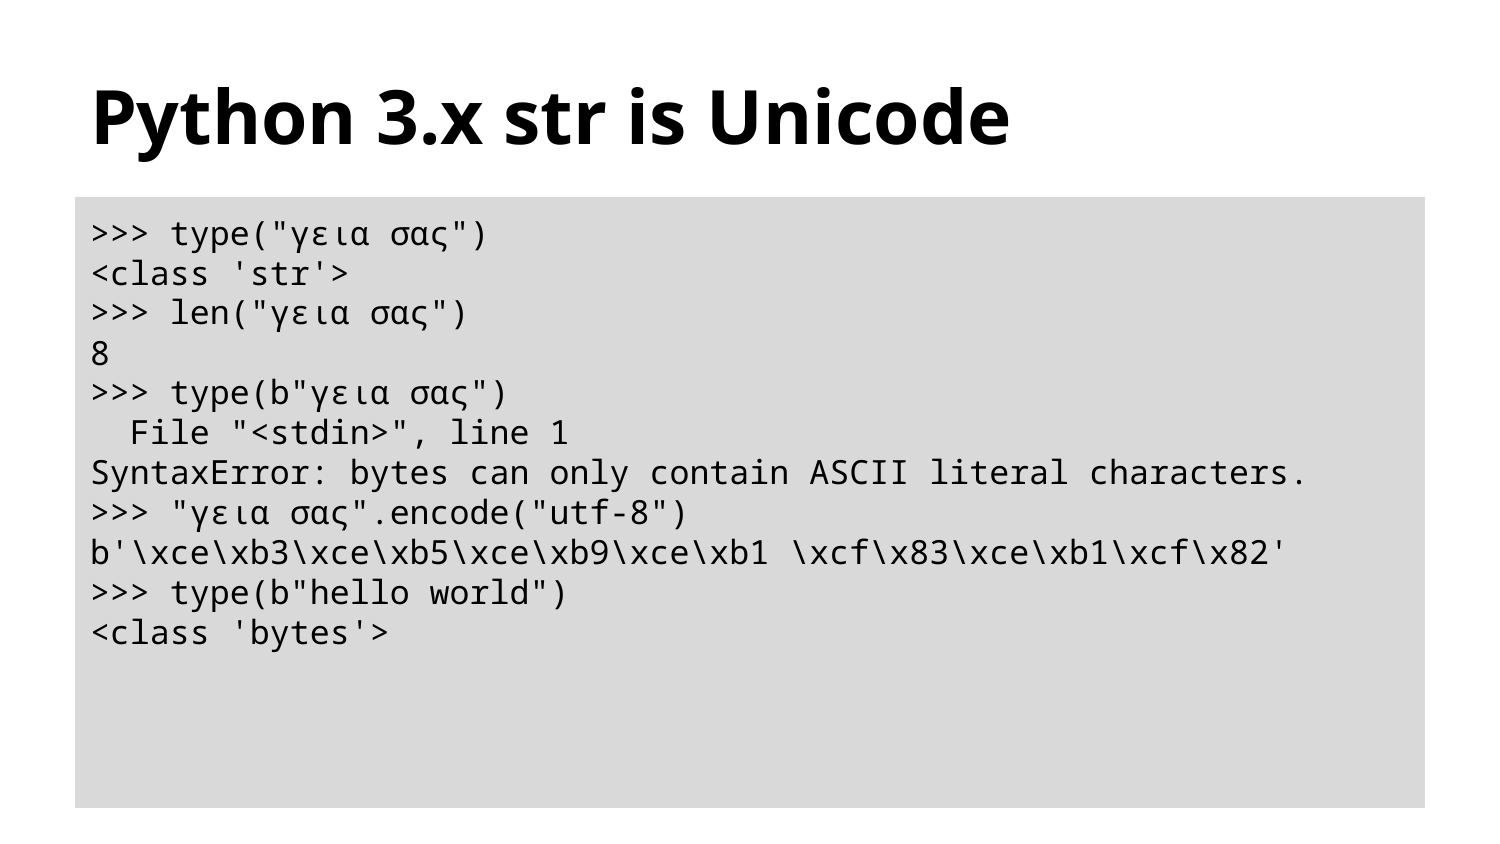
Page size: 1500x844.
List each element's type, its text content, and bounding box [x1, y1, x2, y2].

title Python 3.x str is Unicode [75, 33, 1425, 175]
list >>> type("γεια σας") <class 'str'> >>> len("γεια σας") 8 >>> type(b"γεια σας") File "<stdin>", line 1 SyntaxError: bytes can only contain ASCII literal characters. >>> "γεια σας".encode("utf-8") b'\xce\xb3\xce\xb5\xce\xb9\xce\xb1 \xcf\x83\xce\xb1\xcf\x82' >>> type(b"hello world") <class 'bytes'> [75, 196, 1425, 808]
